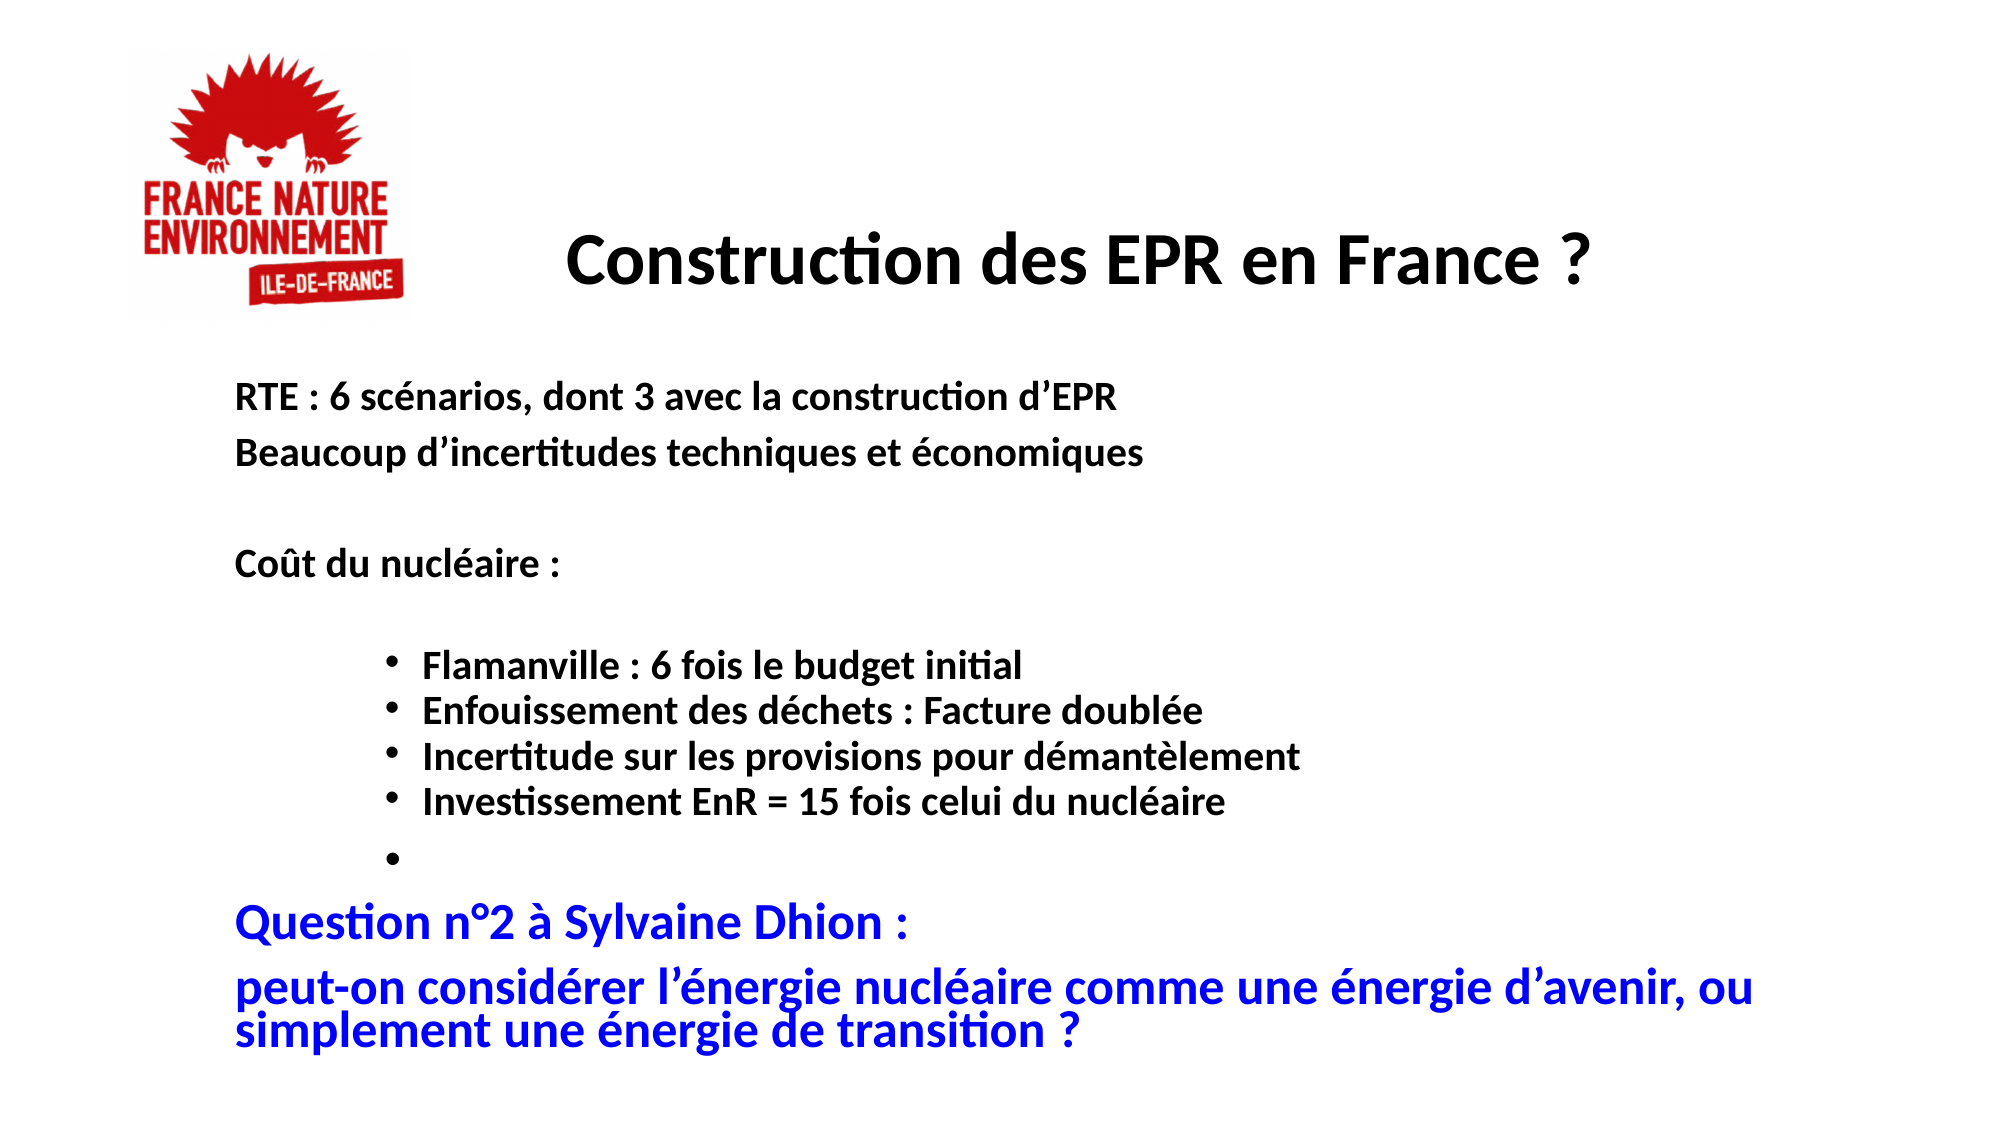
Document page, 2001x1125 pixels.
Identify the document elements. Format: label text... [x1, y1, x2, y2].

text_box Construction des EPR en France ? RTE : 6 scénarios, dont 3 avec la construction d’EPR Beaucoup d’incertitudes techniques et économiques Coût du nucléaire : Flamanville : 6 fois le budget initial Enfouissement des déchets : Facture doublée Incertitude sur les provisions pour démantèlement Investissement EnR = 15 fois celui du nucléaire Question n°2 à Sylvaine Dhion : peut-on considérer l’énergie nucléaire comme une énergie d’avenir, ou simplement une énergie de transition ? [219, 226, 1857, 1075]
picture [127, 50, 409, 325]
